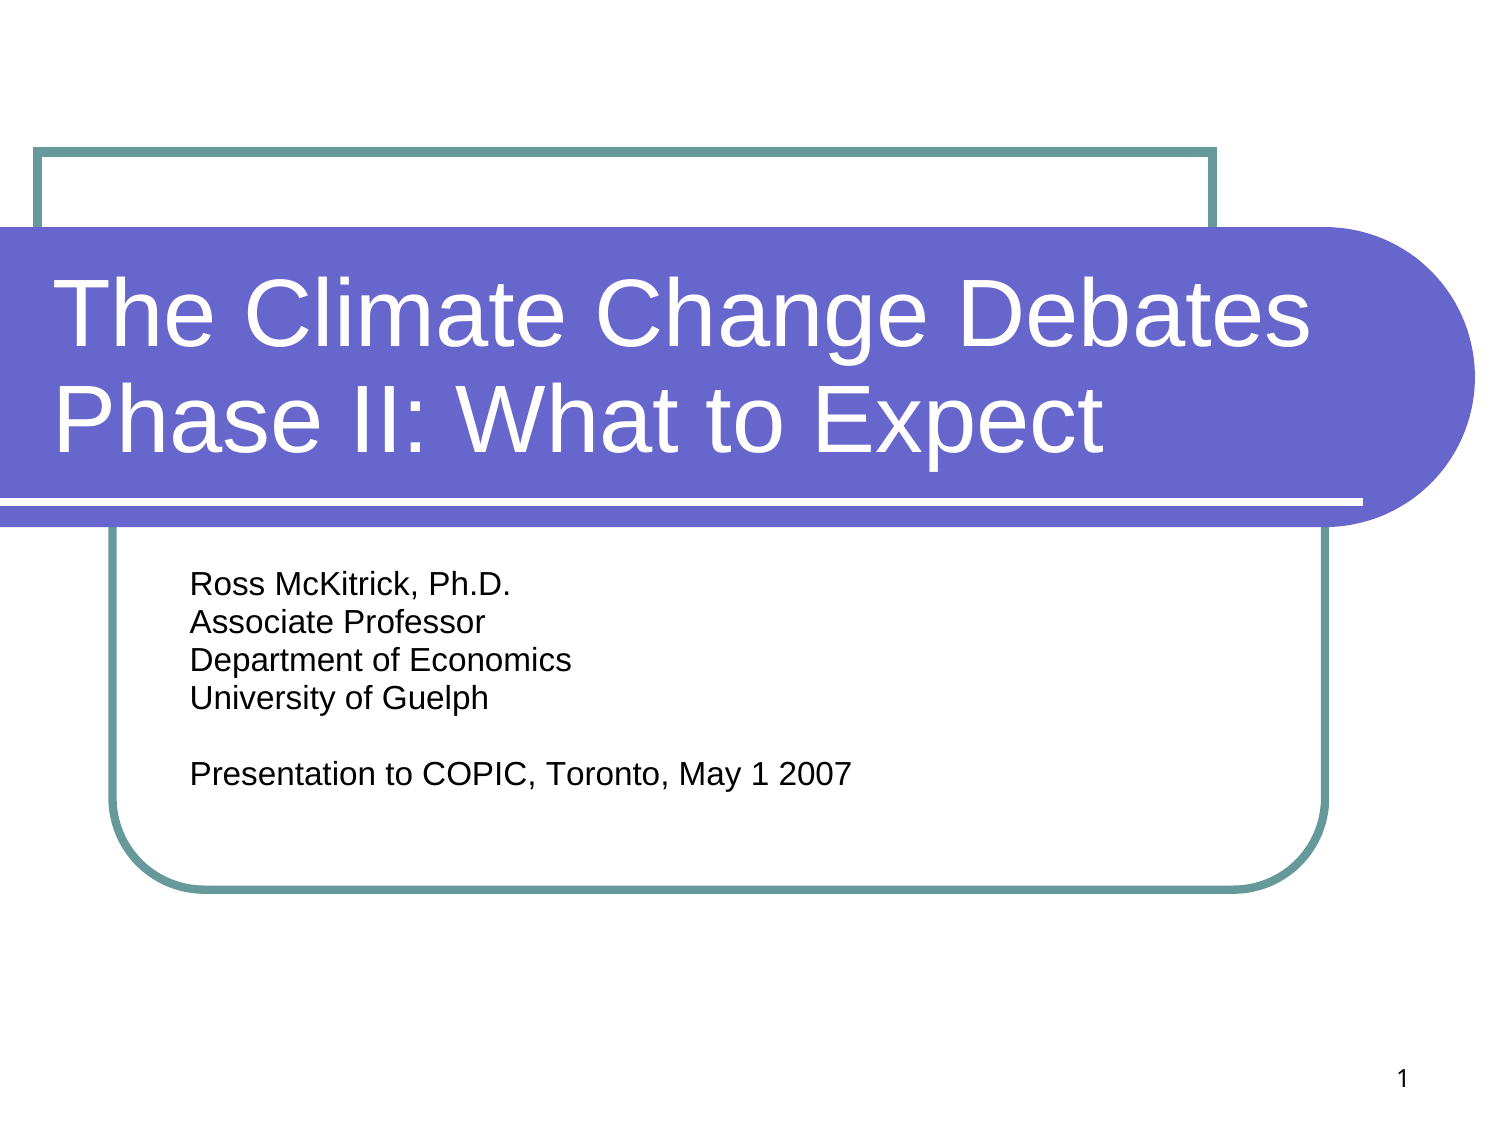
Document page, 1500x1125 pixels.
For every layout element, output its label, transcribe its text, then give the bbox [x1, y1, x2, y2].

title The Climate Change Debates Phase II: What to Expect [37, 234, 1363, 499]
subtitle Ross McKitrick, Ph.D. Associate Professor Department of Economics University of Guelph Presentation to COPIC, Toronto, May 1 2007 [174, 564, 1263, 840]
